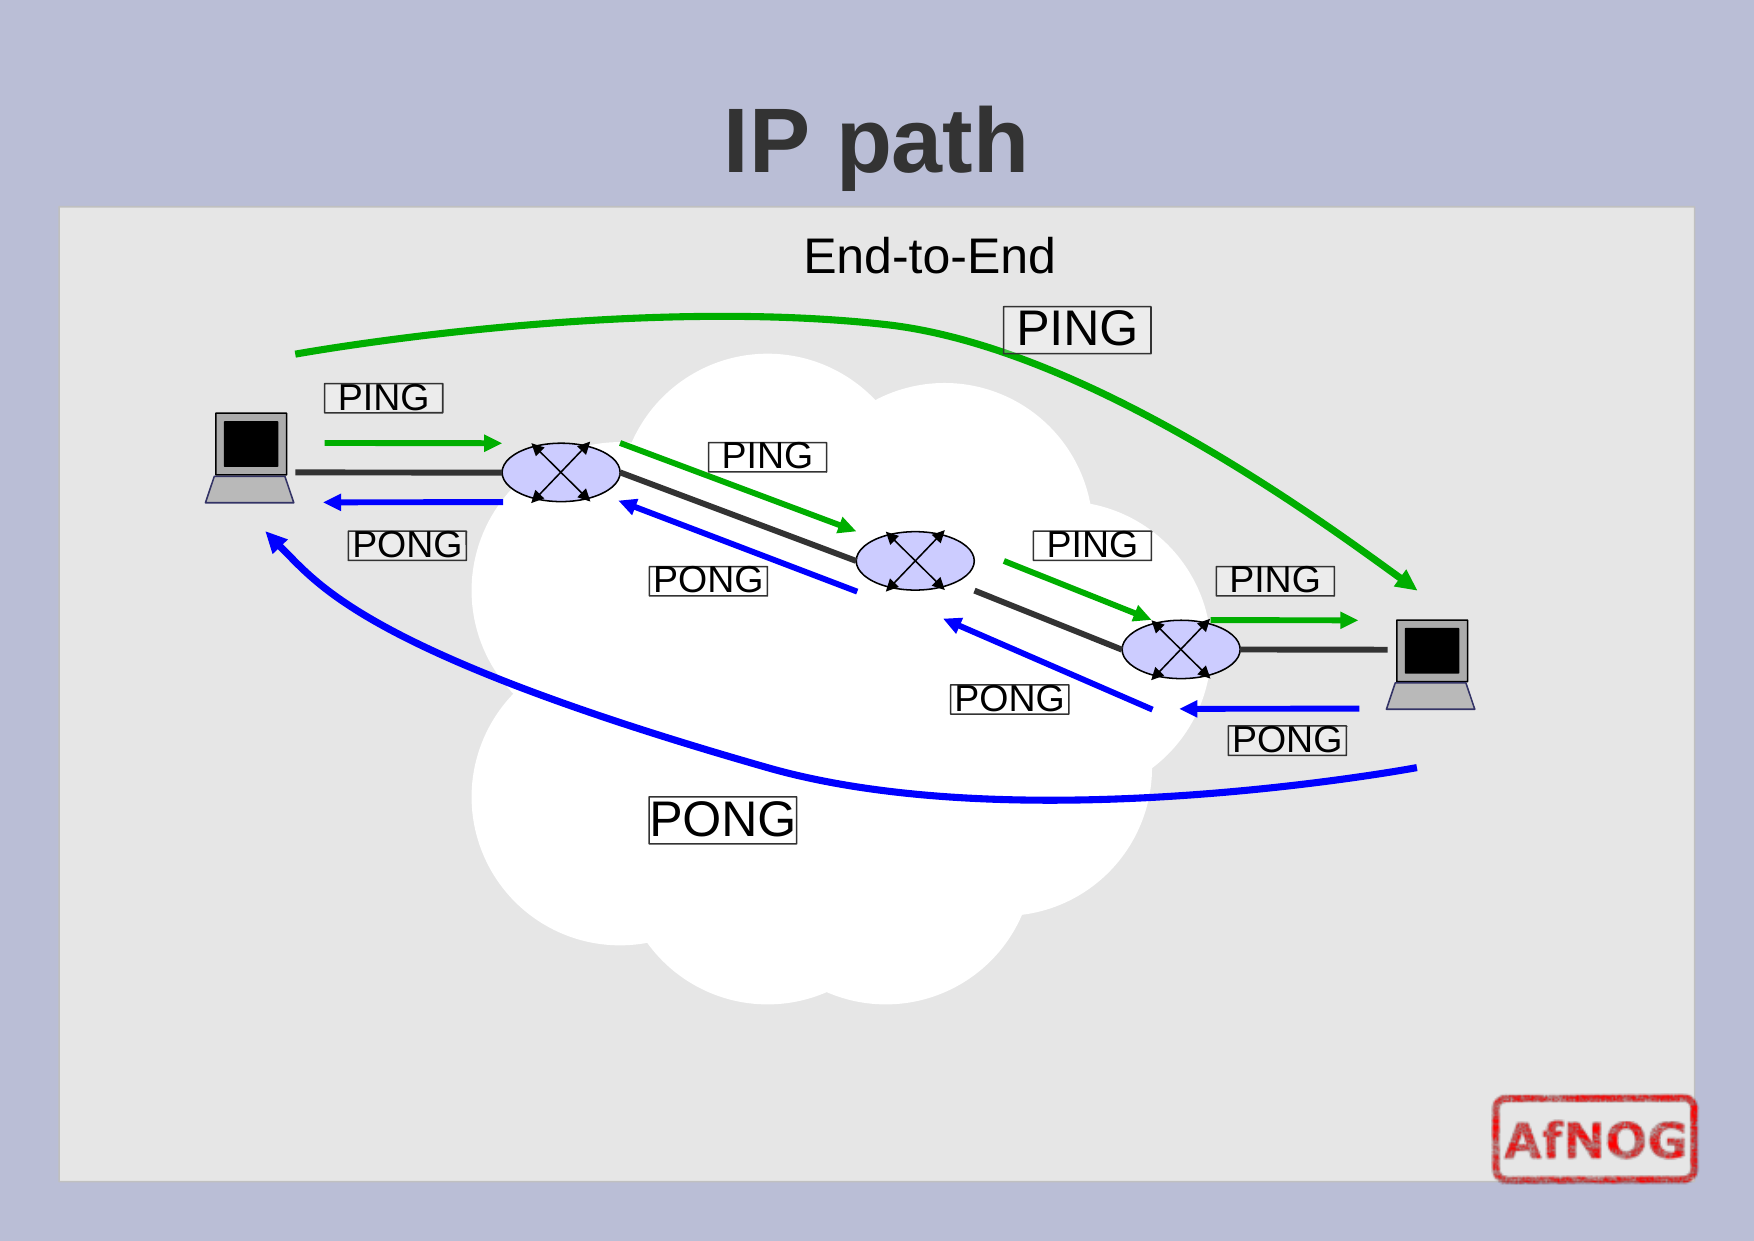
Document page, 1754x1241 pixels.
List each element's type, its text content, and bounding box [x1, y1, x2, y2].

text_box PING [324, 377, 443, 419]
text_box PING [1033, 525, 1152, 567]
text_box PONG [1228, 720, 1347, 762]
text_box PONG [348, 525, 467, 567]
text_box PING [708, 436, 827, 479]
text_box PING [1003, 302, 1152, 359]
text_box PONG [950, 678, 1069, 721]
text_box PING [1216, 560, 1335, 603]
text_box PONG [649, 792, 797, 849]
title IP path [59, 0, 1695, 285]
text_box [59, 285, 1695, 1182]
picture [1490, 1092, 1701, 1188]
text_box PONG [649, 560, 768, 603]
text_box End-to-End [797, 225, 1064, 295]
